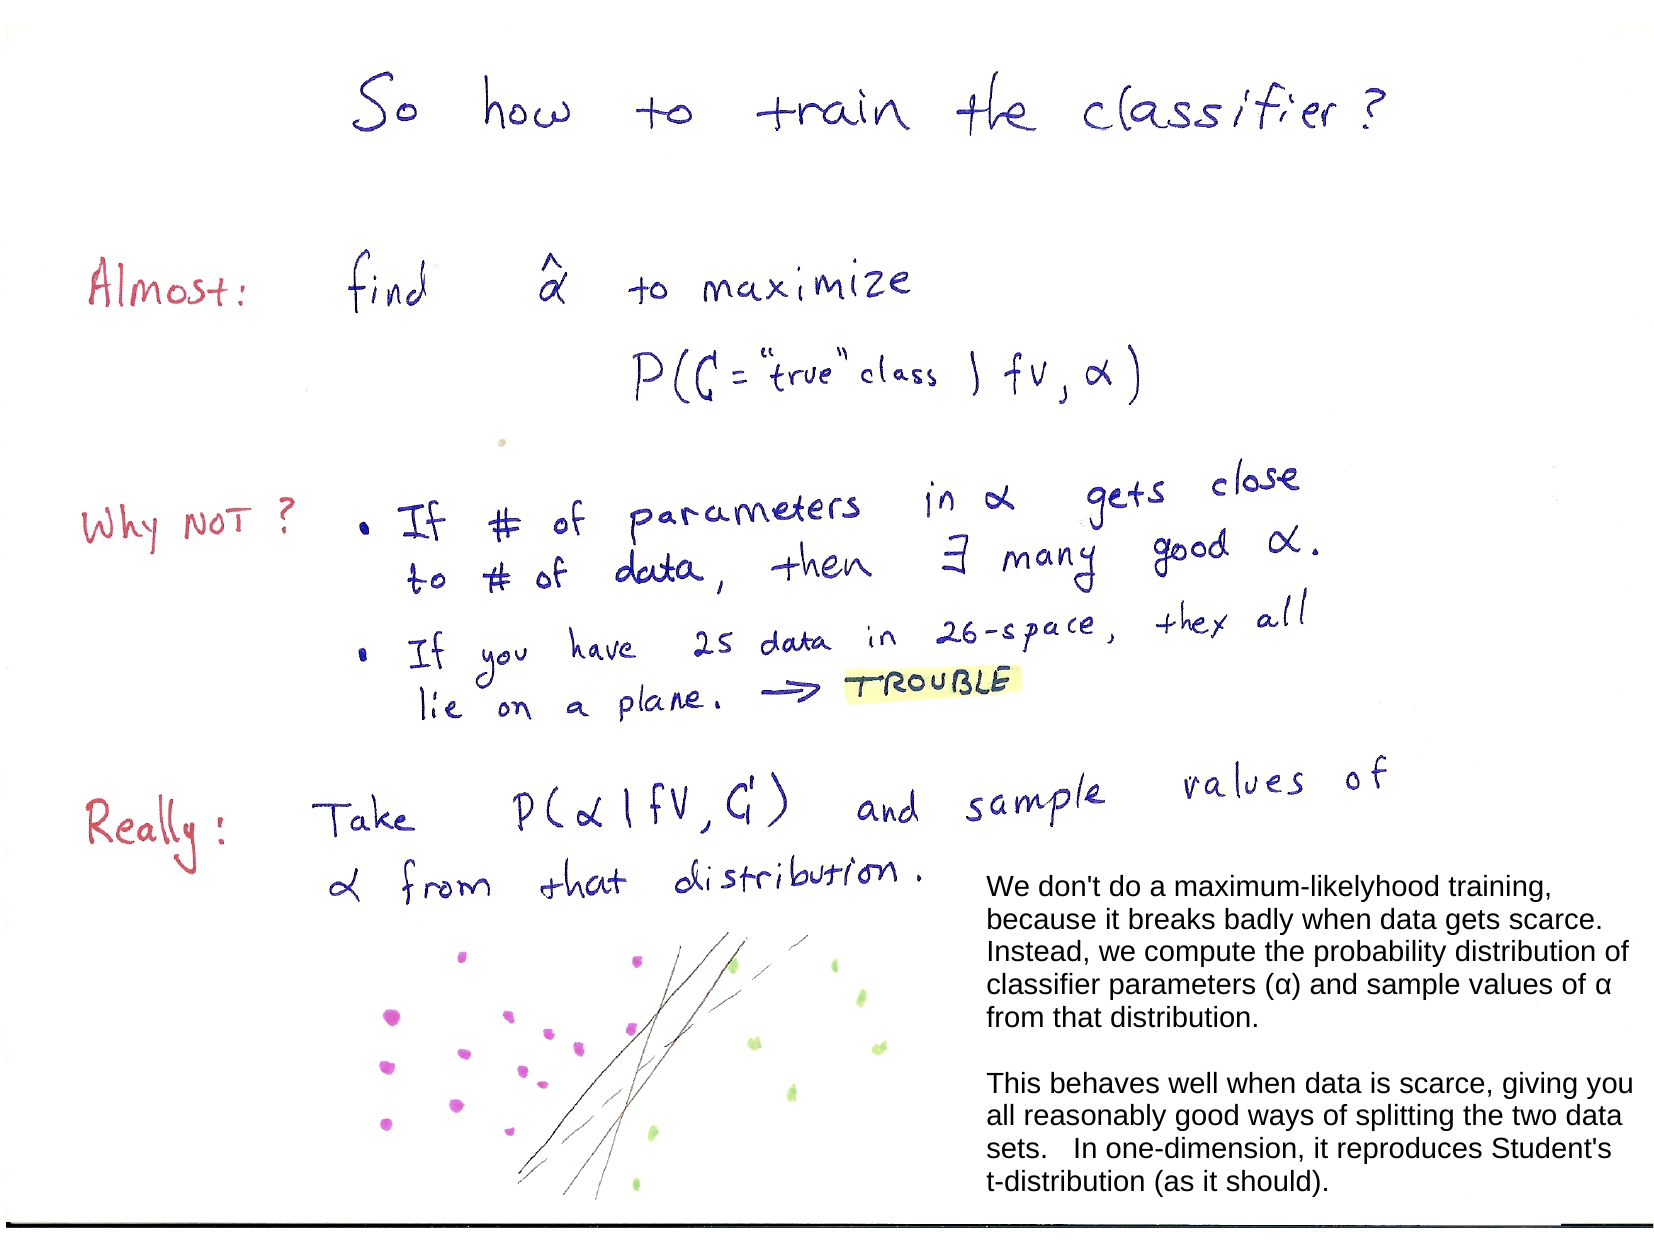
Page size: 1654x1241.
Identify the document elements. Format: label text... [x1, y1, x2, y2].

picture [6, 27, 1654, 1229]
text_box We don't do a maximum-likelyhood training, because it breaks badly when data gets scarce. Instead, we compute the probability distribution of classifier parameters (α) and sample values of α from that distribution. This behaves well when data is scarce, giving you all reasonably good ways of splitting the two data sets. In one-dimension, it reproduces Student's t-distribution (as it should). [971, 862, 1651, 1224]
